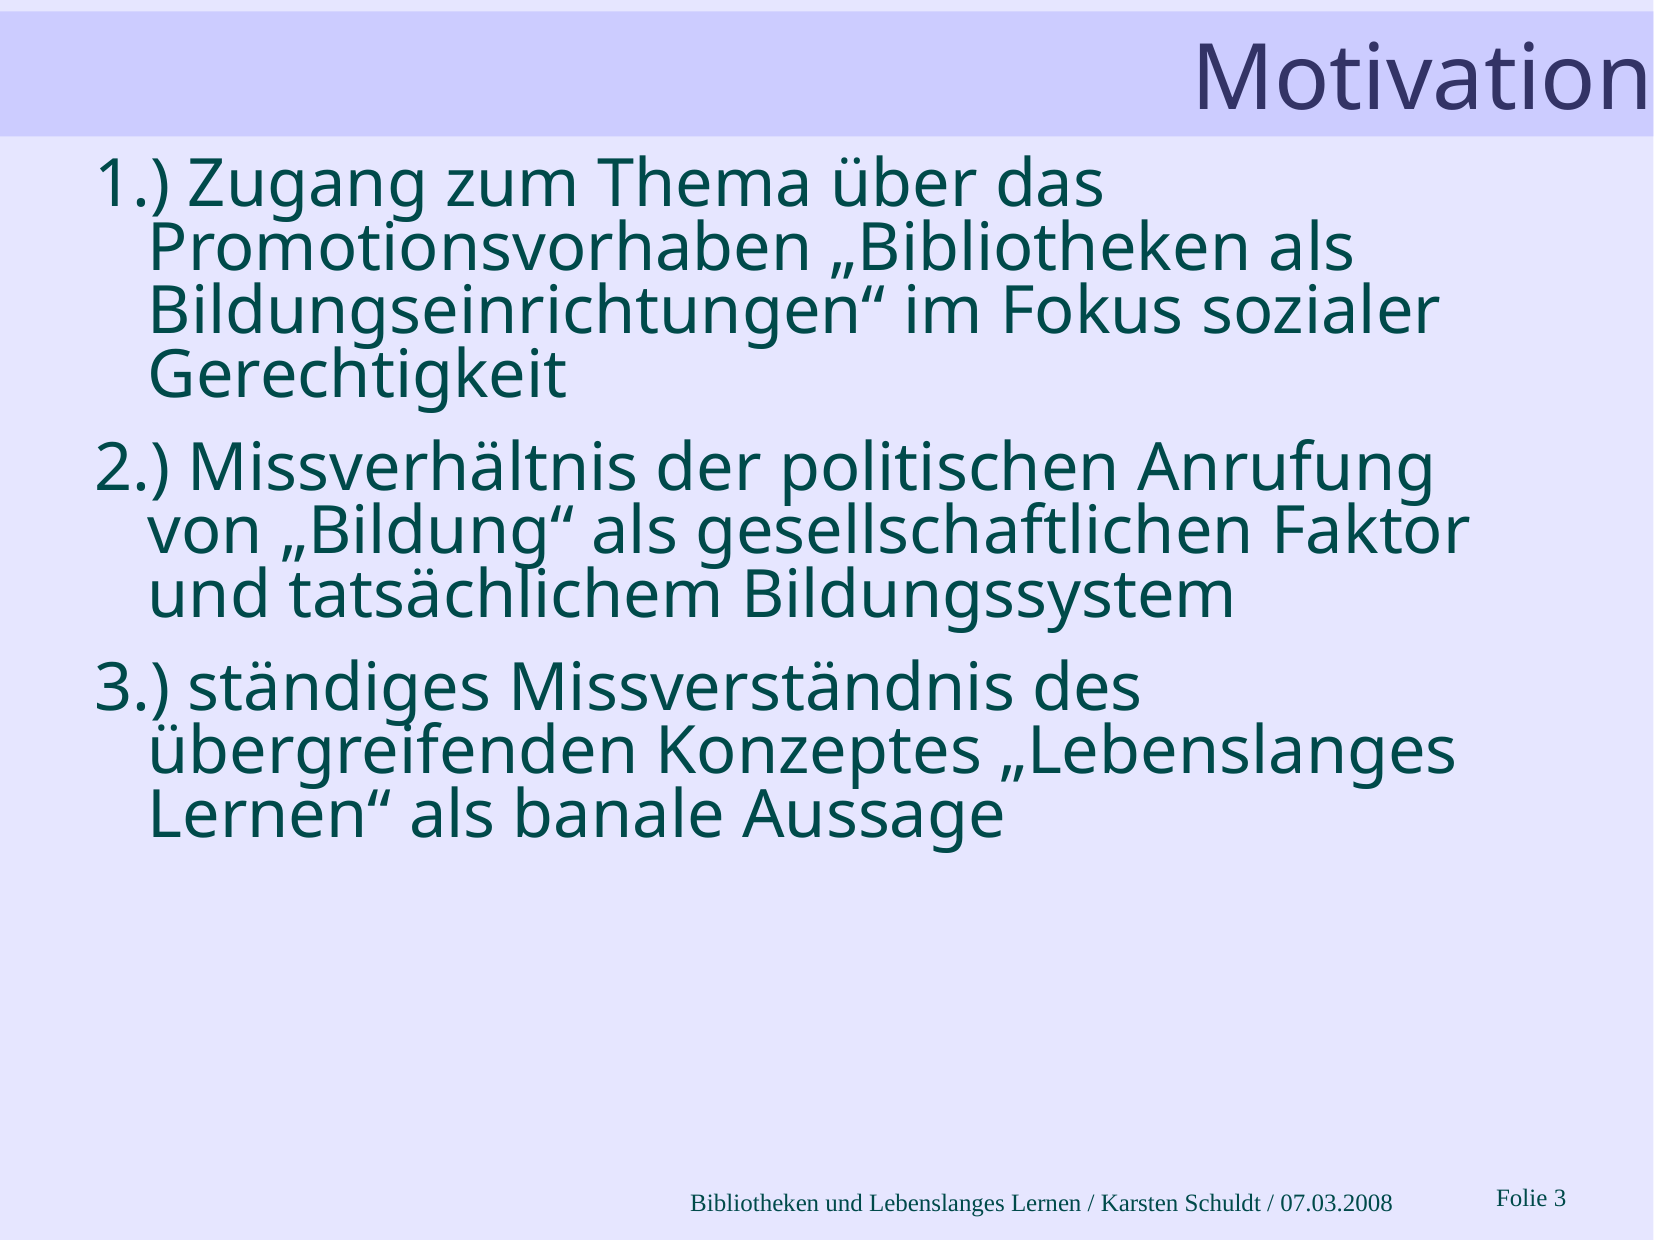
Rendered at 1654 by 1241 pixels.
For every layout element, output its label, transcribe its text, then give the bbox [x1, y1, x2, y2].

title Motivation [0, 0, 1654, 151]
list 1.) Zugang zum Thema über das Promotionsvorhaben „Bibliotheken als Bildungseinrichtungen“ im Fokus sozialer Gerechtigkeit 2.) Missverhältnis der politischen Anrufung von „Bildung“ als gesellschaftlichen Faktor und tatsächlichem Bildungssystem 3.) ständiges Missverständnis des übergreifenden Konzeptes „Lebenslanges Lernen“ als banale Aussage [76, 155, 1565, 1078]
